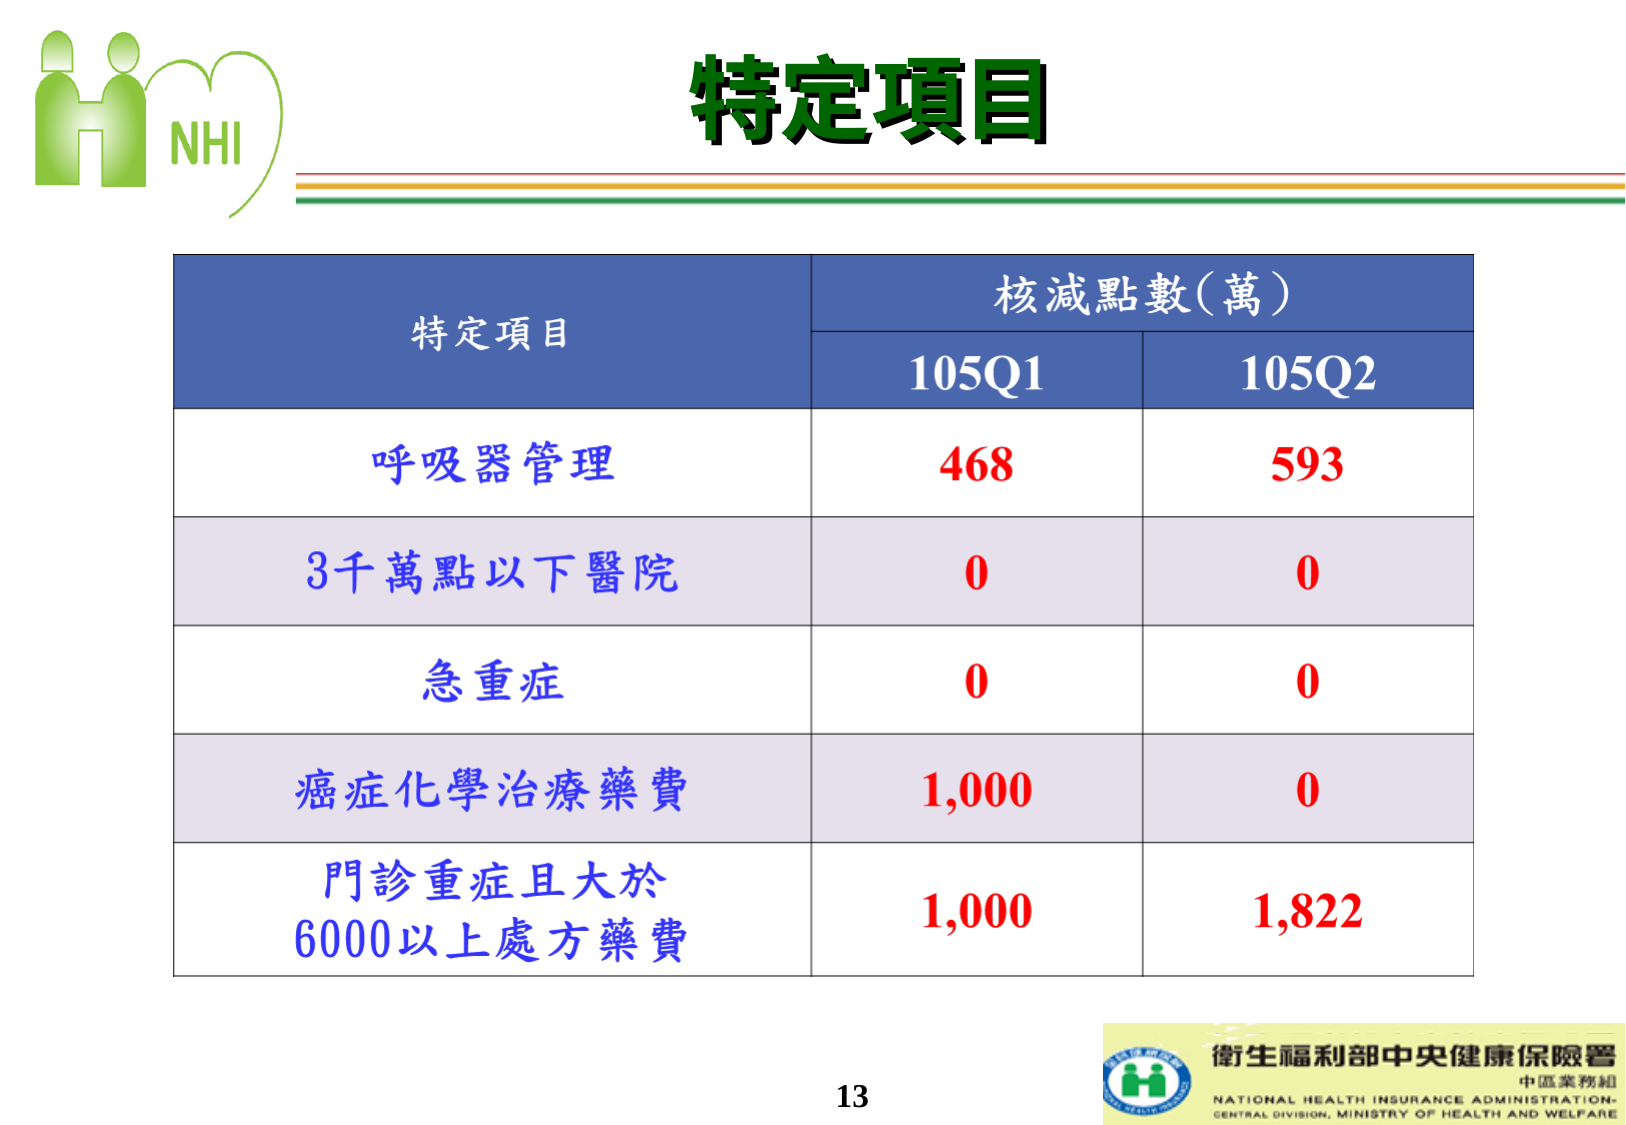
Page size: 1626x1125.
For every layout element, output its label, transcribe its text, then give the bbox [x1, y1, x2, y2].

picture [173, 248, 1474, 1001]
text_box 特定項目 [316, 30, 1427, 161]
